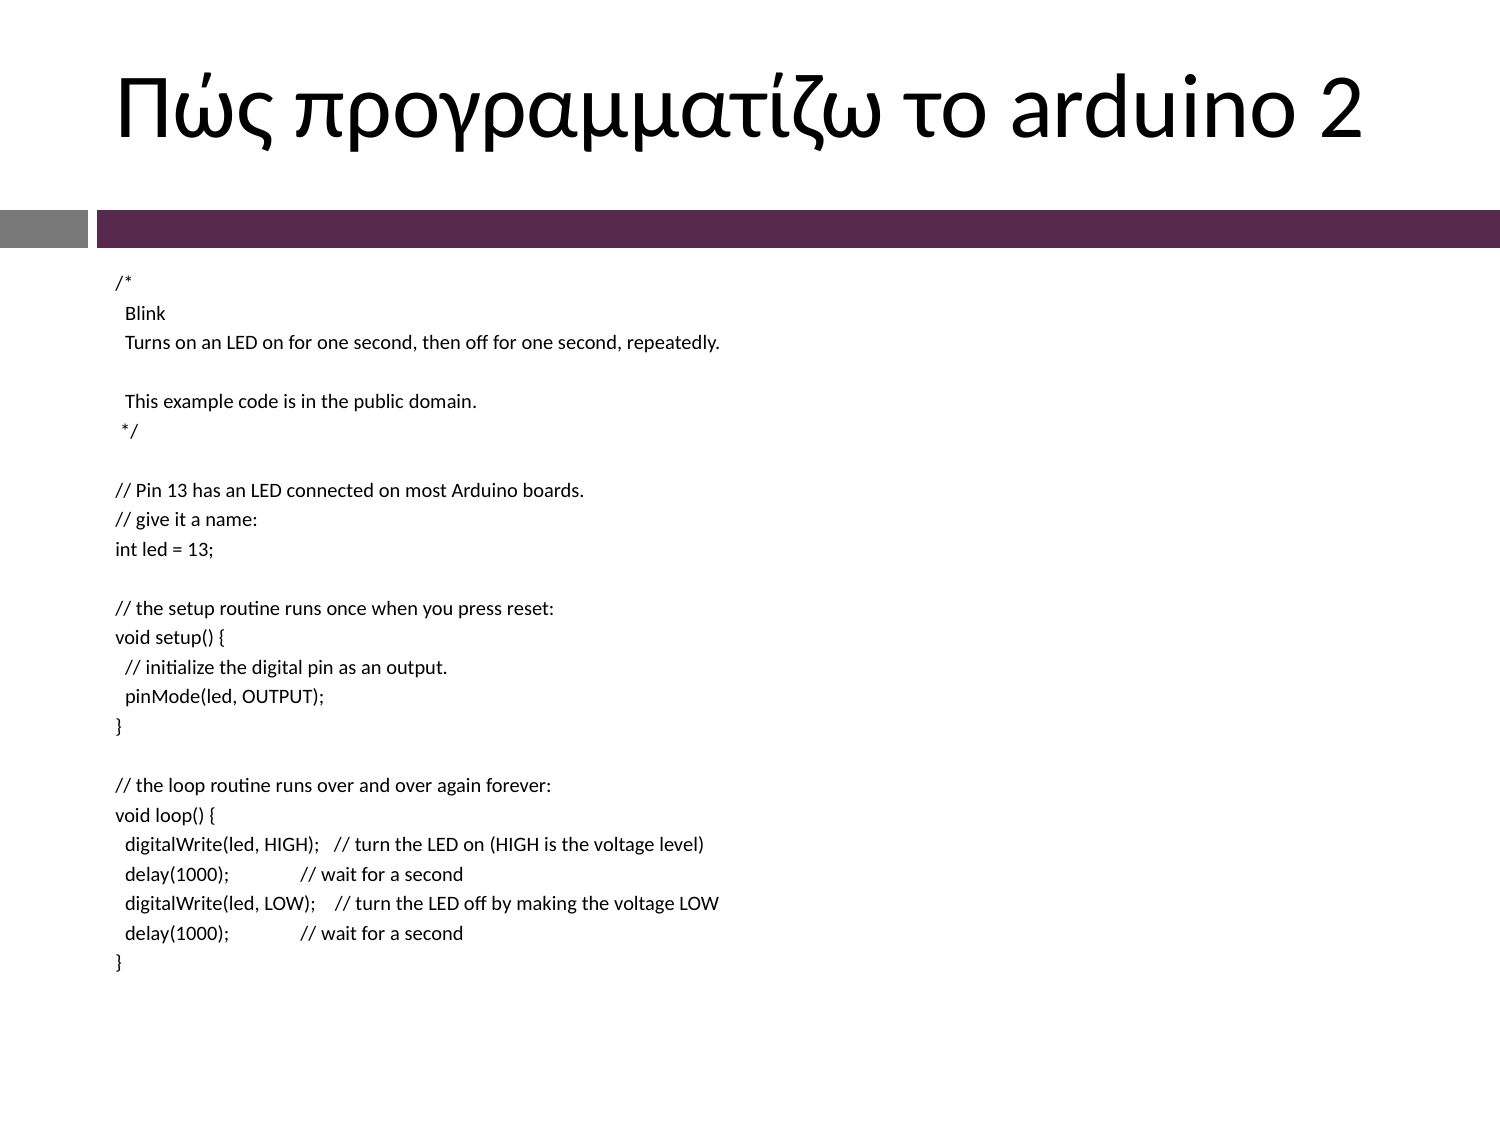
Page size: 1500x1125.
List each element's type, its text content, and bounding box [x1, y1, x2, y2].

title Πώς προγραμματίζω το arduino 2 [100, 19, 1438, 182]
list /* Blink Turns on an LED on for one second, then off for one second, repeatedly. This example code is in the public domain. */ // Pin 13 has an LED connected on most Arduino boards. // give it a name: int led = 13; // the setup routine runs once when you press reset: void setup() { // initialize the digital pin as an output. pinMode(led, OUTPUT); } // the loop routine runs over and over again forever: void loop() { digitalWrite(led, HIGH); // turn the LED on (HIGH is the voltage level) delay(1000); // wait for a second digitalWrite(led, LOW); // turn the LED off by making the voltage LOW delay(1000); // wait for a second } [100, 262, 1438, 1000]
